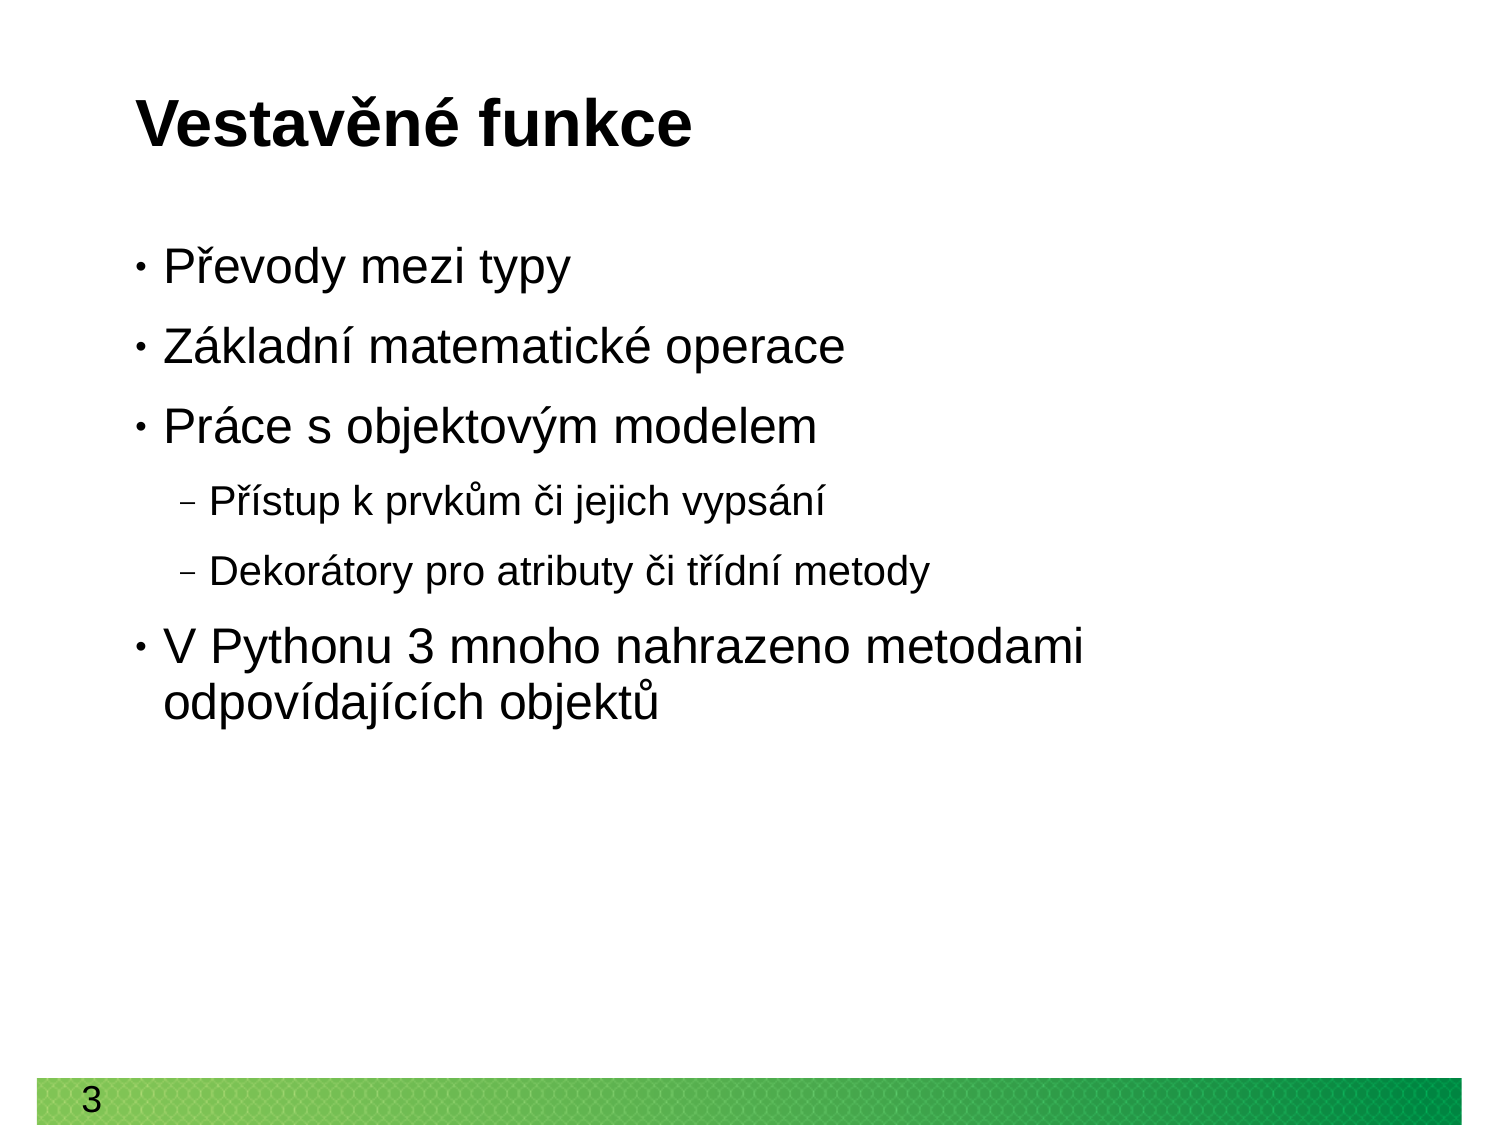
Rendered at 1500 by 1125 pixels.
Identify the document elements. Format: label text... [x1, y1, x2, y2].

title Vestavěné funkce [135, 41, 1372, 204]
picture [36, 1078, 1462, 1125]
list Převody mezi typy Základní matematické operace Práce s objektovým modelem Přístup k prvkům či jejich vypsání Dekorátory pro atributy či třídní metody V Pythonu 3 mnoho nahrazeno metodami odpovídajících objektů [135, 238, 1372, 982]
